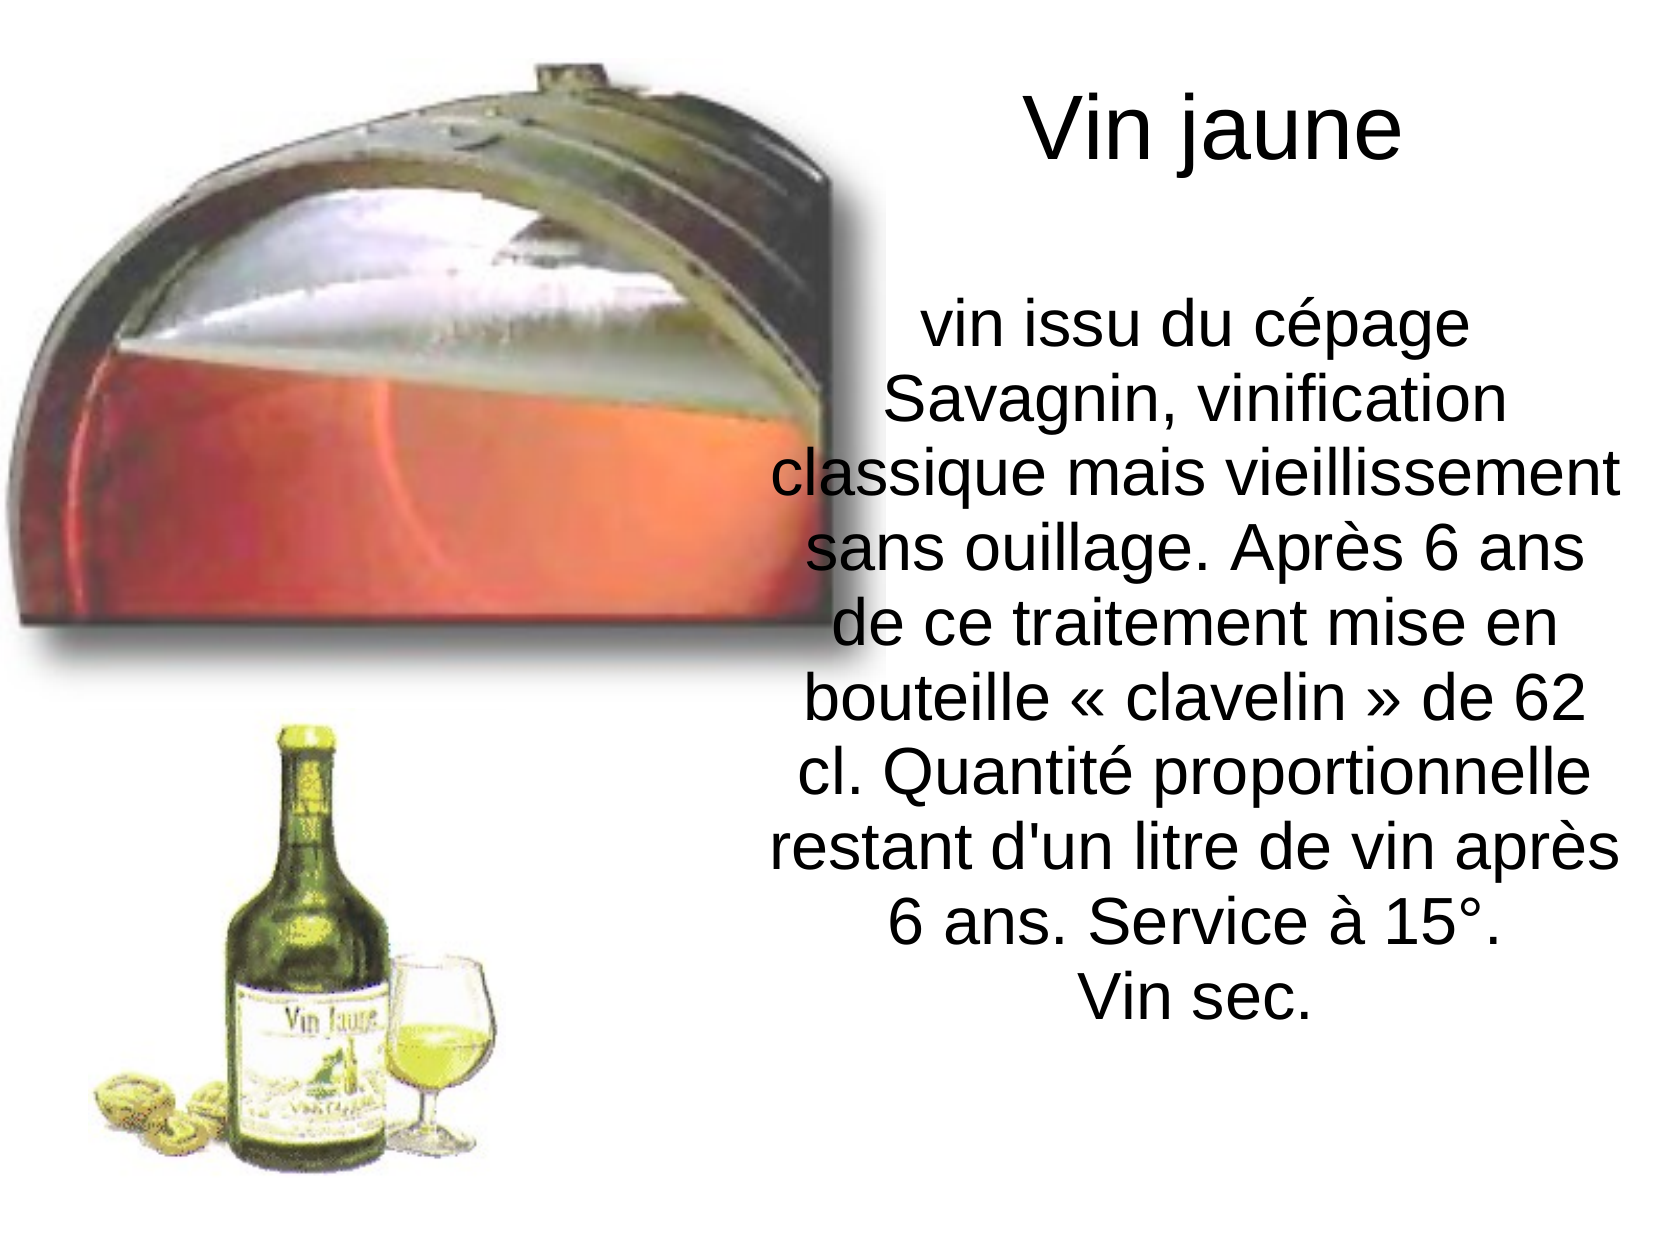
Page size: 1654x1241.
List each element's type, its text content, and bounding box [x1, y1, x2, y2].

picture [88, 708, 506, 1180]
title Vin jaune [856, 49, 1571, 207]
picture [0, 58, 886, 702]
subtitle vin issu du cépage Savagnin, vinification classique mais vieillissement sans ouillage. Après 6 ans de ce traitement mise en bouteille « clavelin » de 62 cl. Quantité proportionnelle restant d'un litre de vin après 6 ans. Service à 15°. Vin sec. [767, 285, 1625, 1034]
